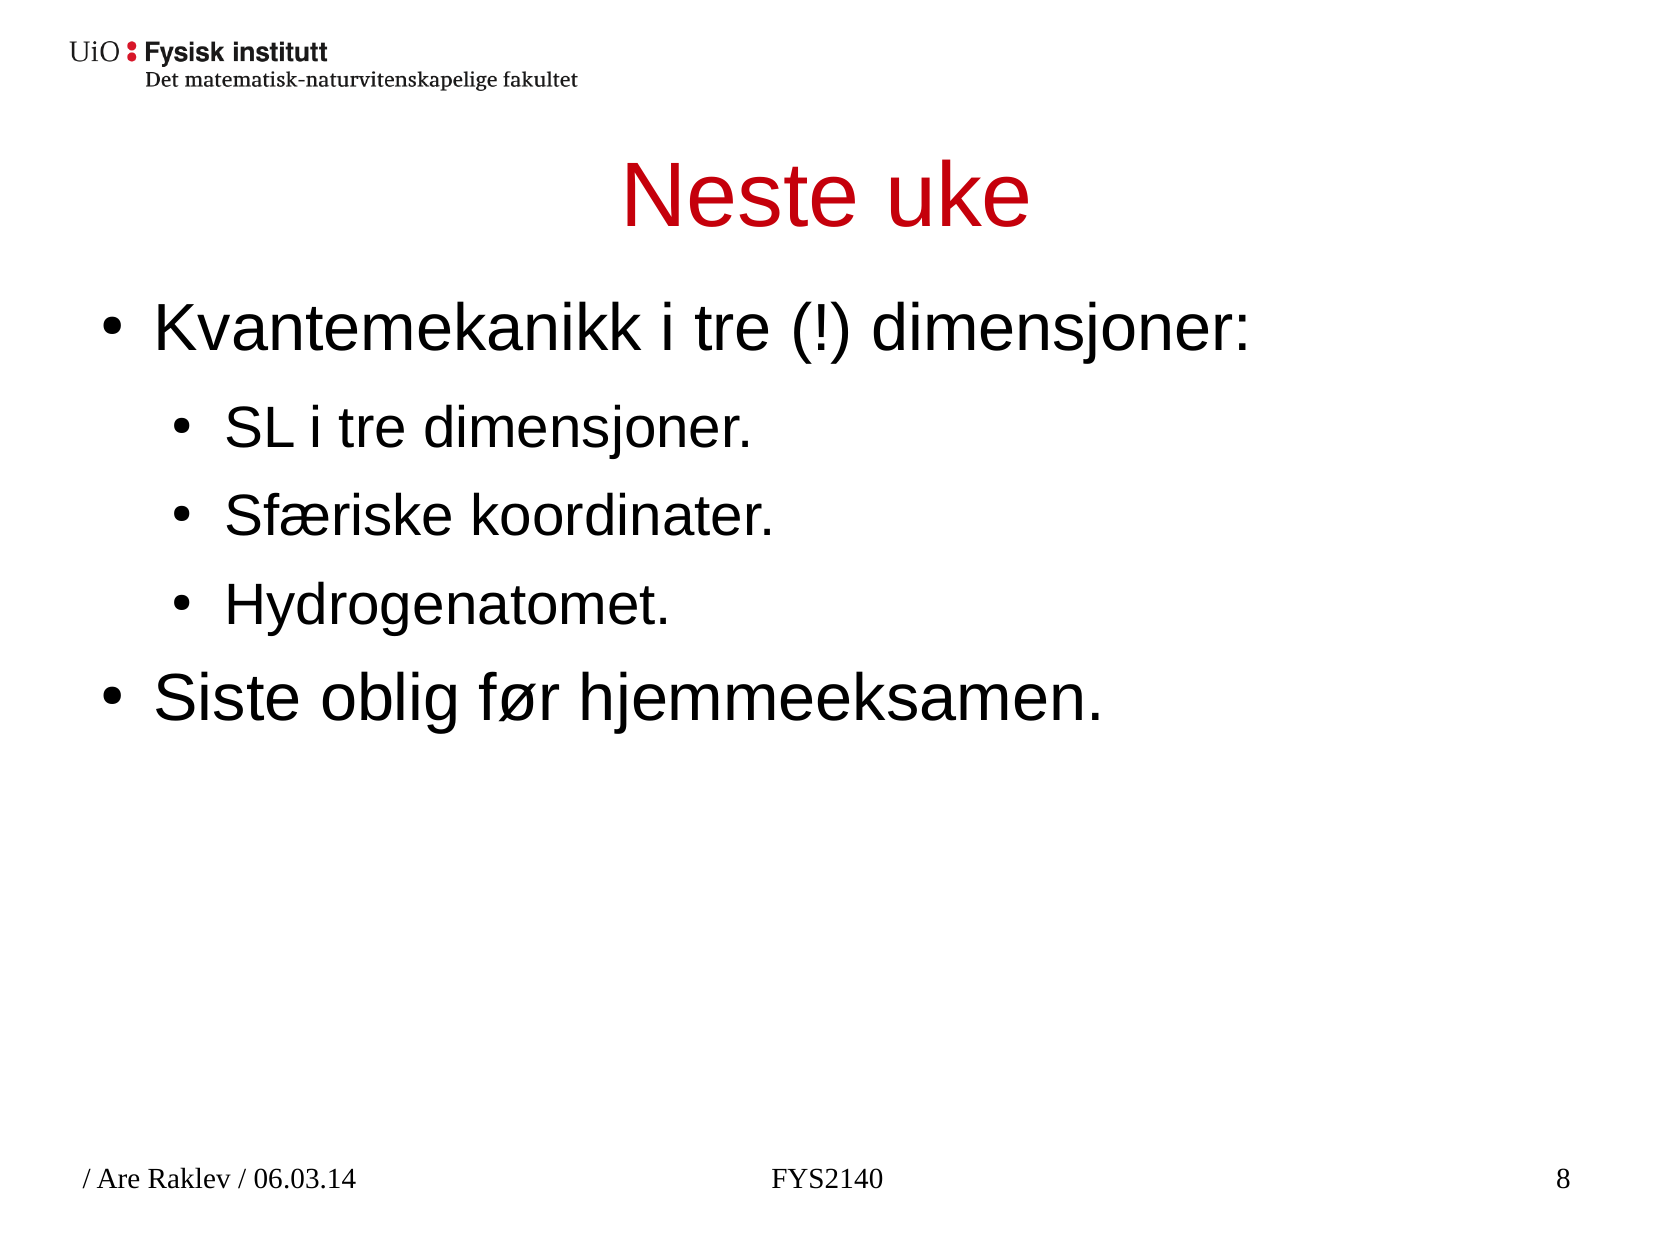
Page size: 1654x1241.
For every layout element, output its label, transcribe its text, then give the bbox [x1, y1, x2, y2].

list Kvantemekanikk i tre (!) dimensjoner: SL i tre dimensjoner. Sfæriske koordinater. Hydrogenatomet. Siste oblig før hjemmeeksamen. [82, 290, 1576, 1094]
title Neste uke [82, 90, 1571, 290]
picture [68, 37, 581, 93]
